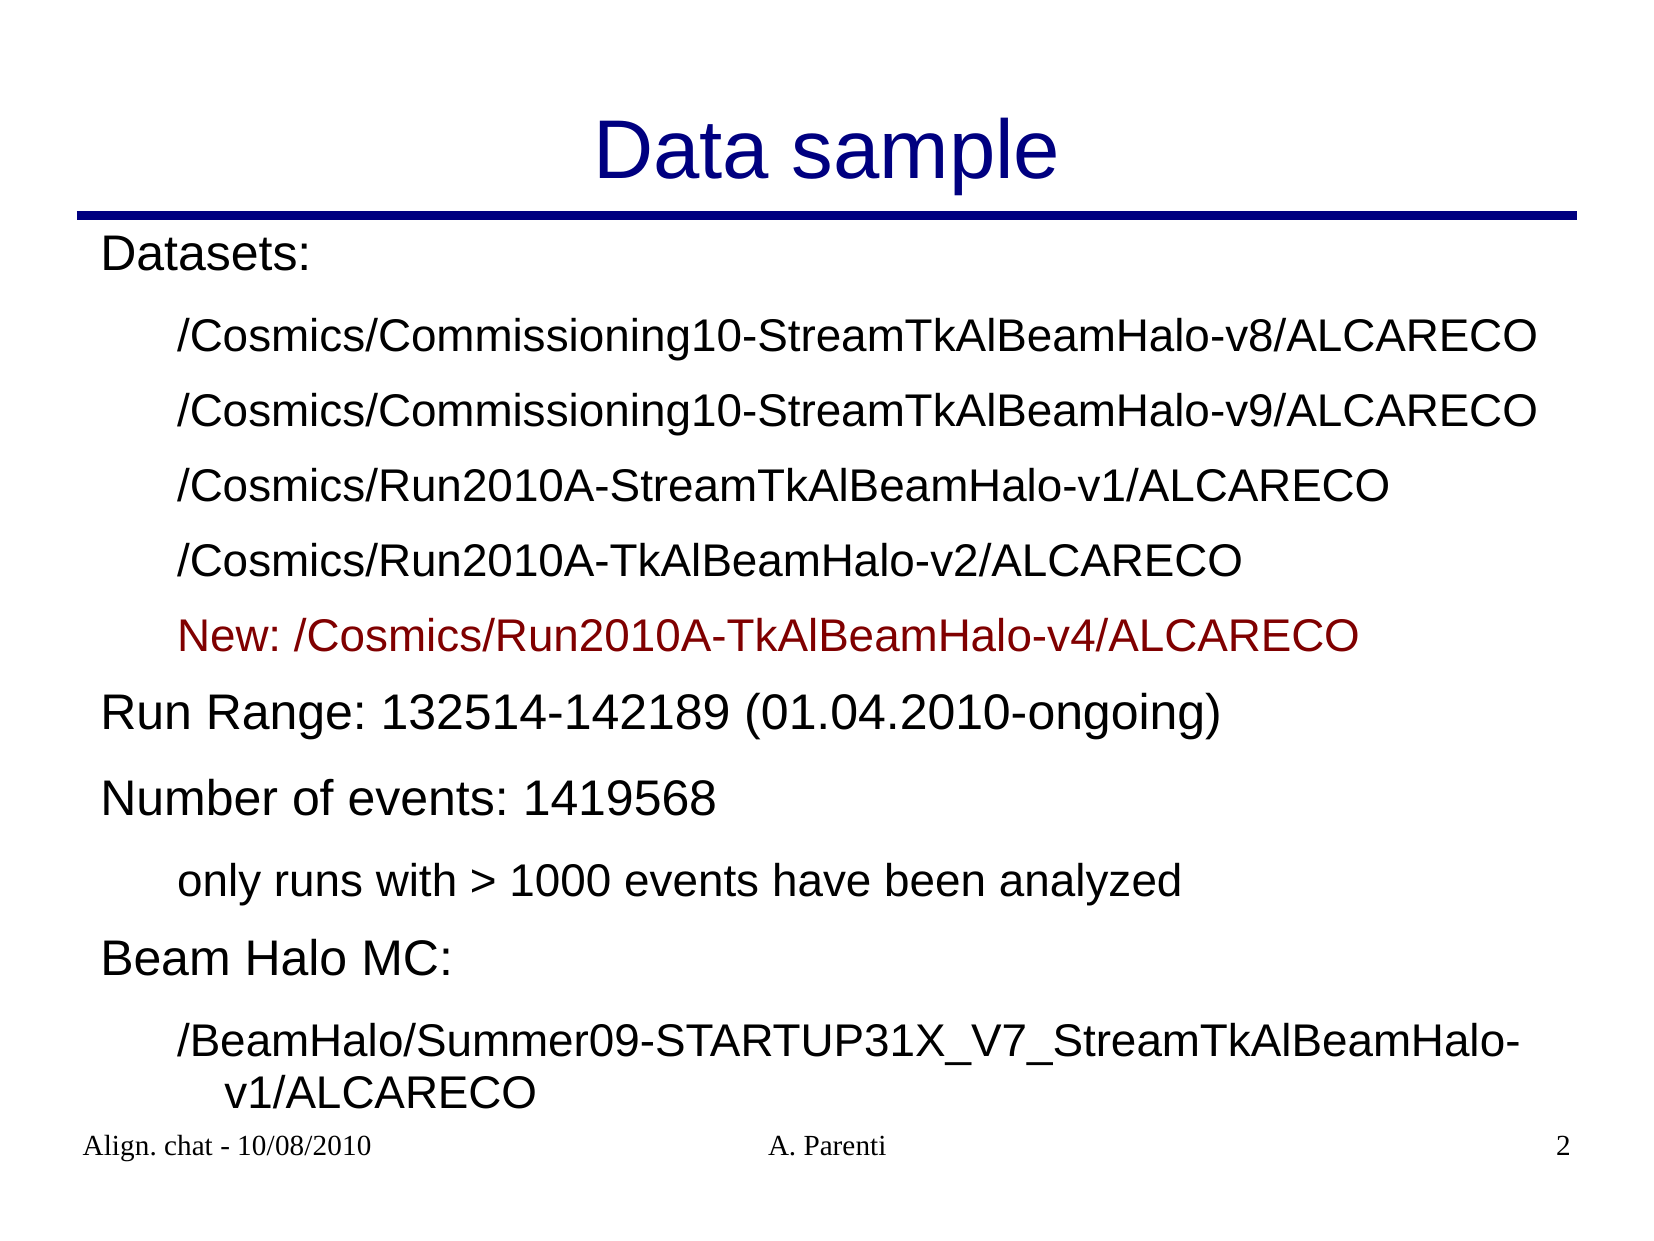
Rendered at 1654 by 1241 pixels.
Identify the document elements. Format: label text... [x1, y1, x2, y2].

title Data sample [82, 75, 1571, 225]
list Datasets: /Cosmics/Commissioning10-StreamTkAlBeamHalo-v8/ALCARECO /Cosmics/Commissioning10-StreamTkAlBeamHalo-v9/ALCARECO /Cosmics/Run2010A-StreamTkAlBeamHalo-v1/ALCARECO /Cosmics/Run2010A-TkAlBeamHalo-v2/ALCARECO New: /Cosmics/Run2010A-TkAlBeamHalo-v4/ALCARECO Run Range: 132514-142189 (01.04.2010-ongoing) Number of events: 1419568 only runs with > 1000 events have been analyzed Beam Halo MC: /BeamHalo/Summer09-STARTUP31X_V7_StreamTkAlBeamHalo-v1/ALCARECO [82, 225, 1571, 1118]
